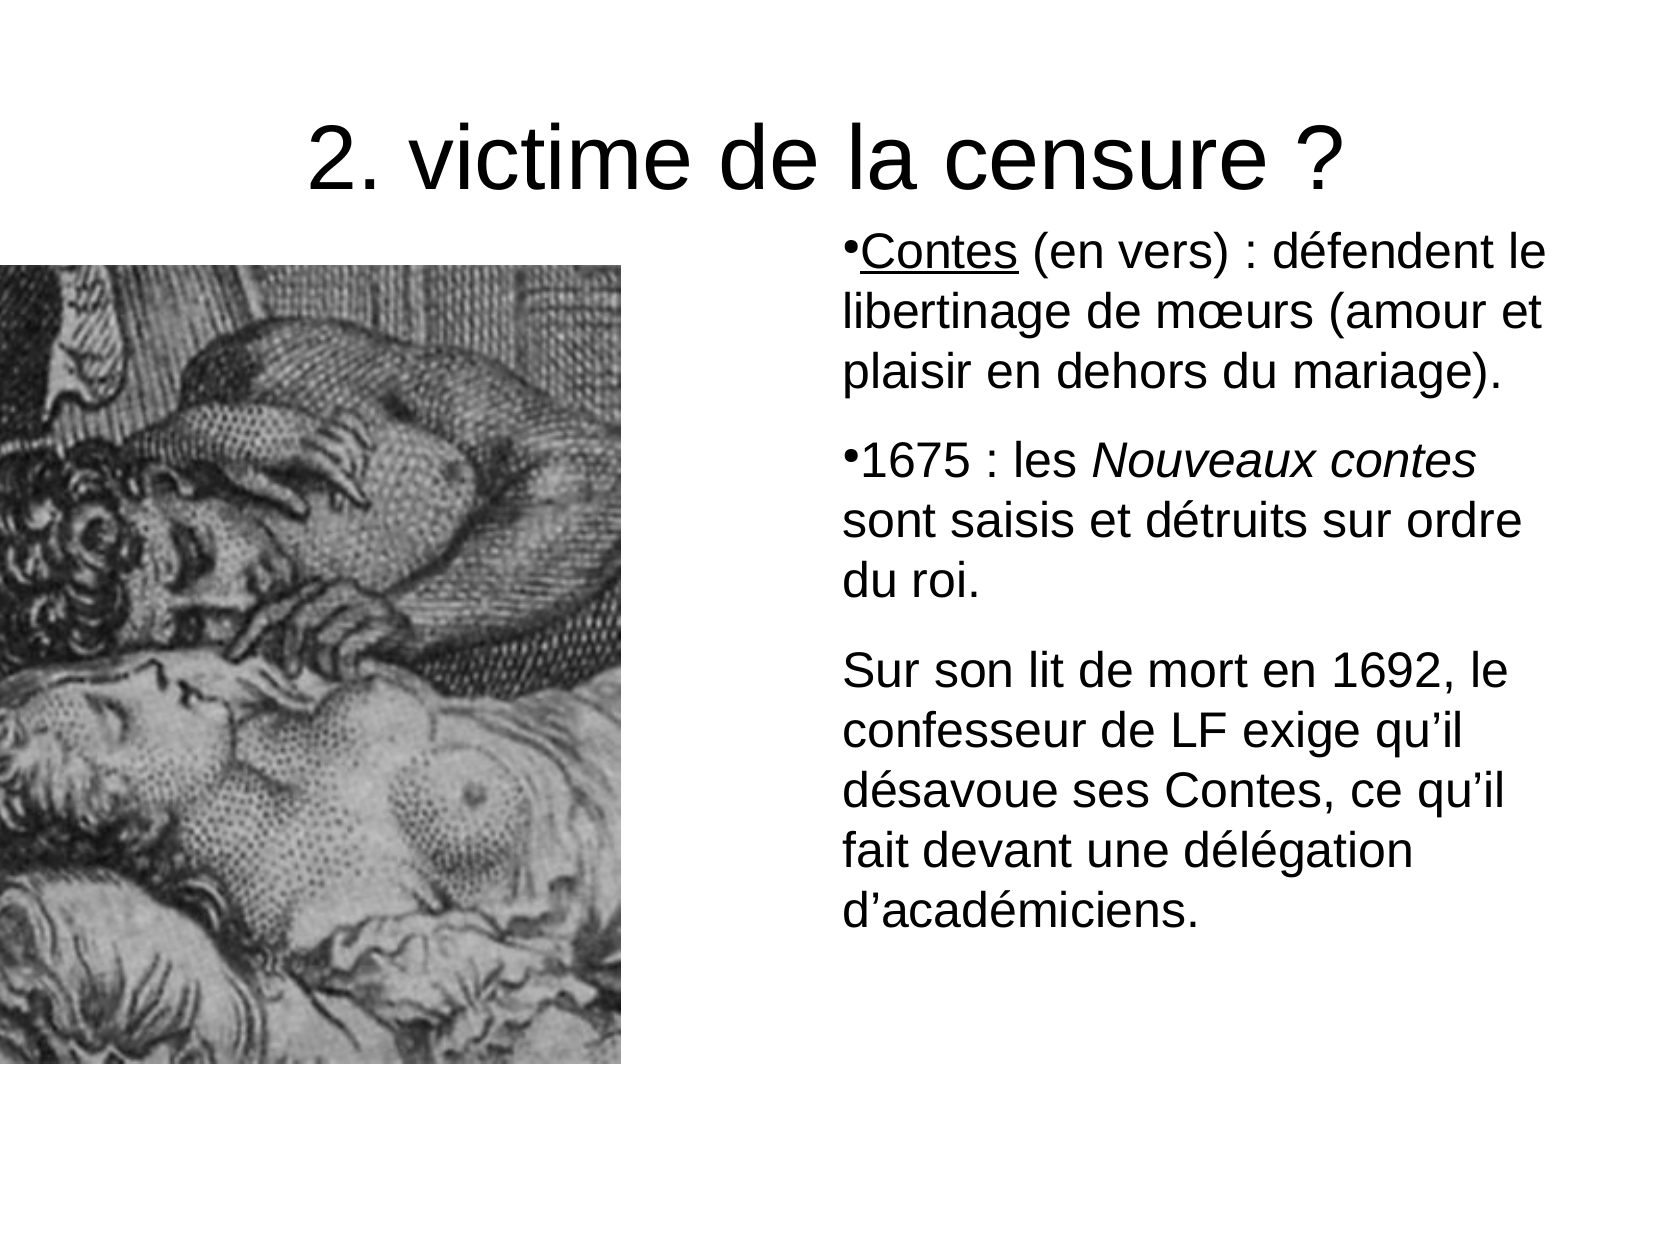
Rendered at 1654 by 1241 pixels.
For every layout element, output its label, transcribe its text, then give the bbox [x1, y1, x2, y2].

list Contes (en vers) : défendent le libertinage de mœurs (amour et plaisir en dehors du mariage). 1675 : les Nouveaux contes sont saisis et détruits sur ordre du roi. Sur son lit de mort en 1692, le confesseur de LF exige qu’il désavoue ses Contes, ce qu’il fait devant une délégation d’académiciens. [842, 218, 1569, 1022]
title 2. victime de la censure ? [82, 56, 1571, 250]
picture [0, 265, 621, 1064]
